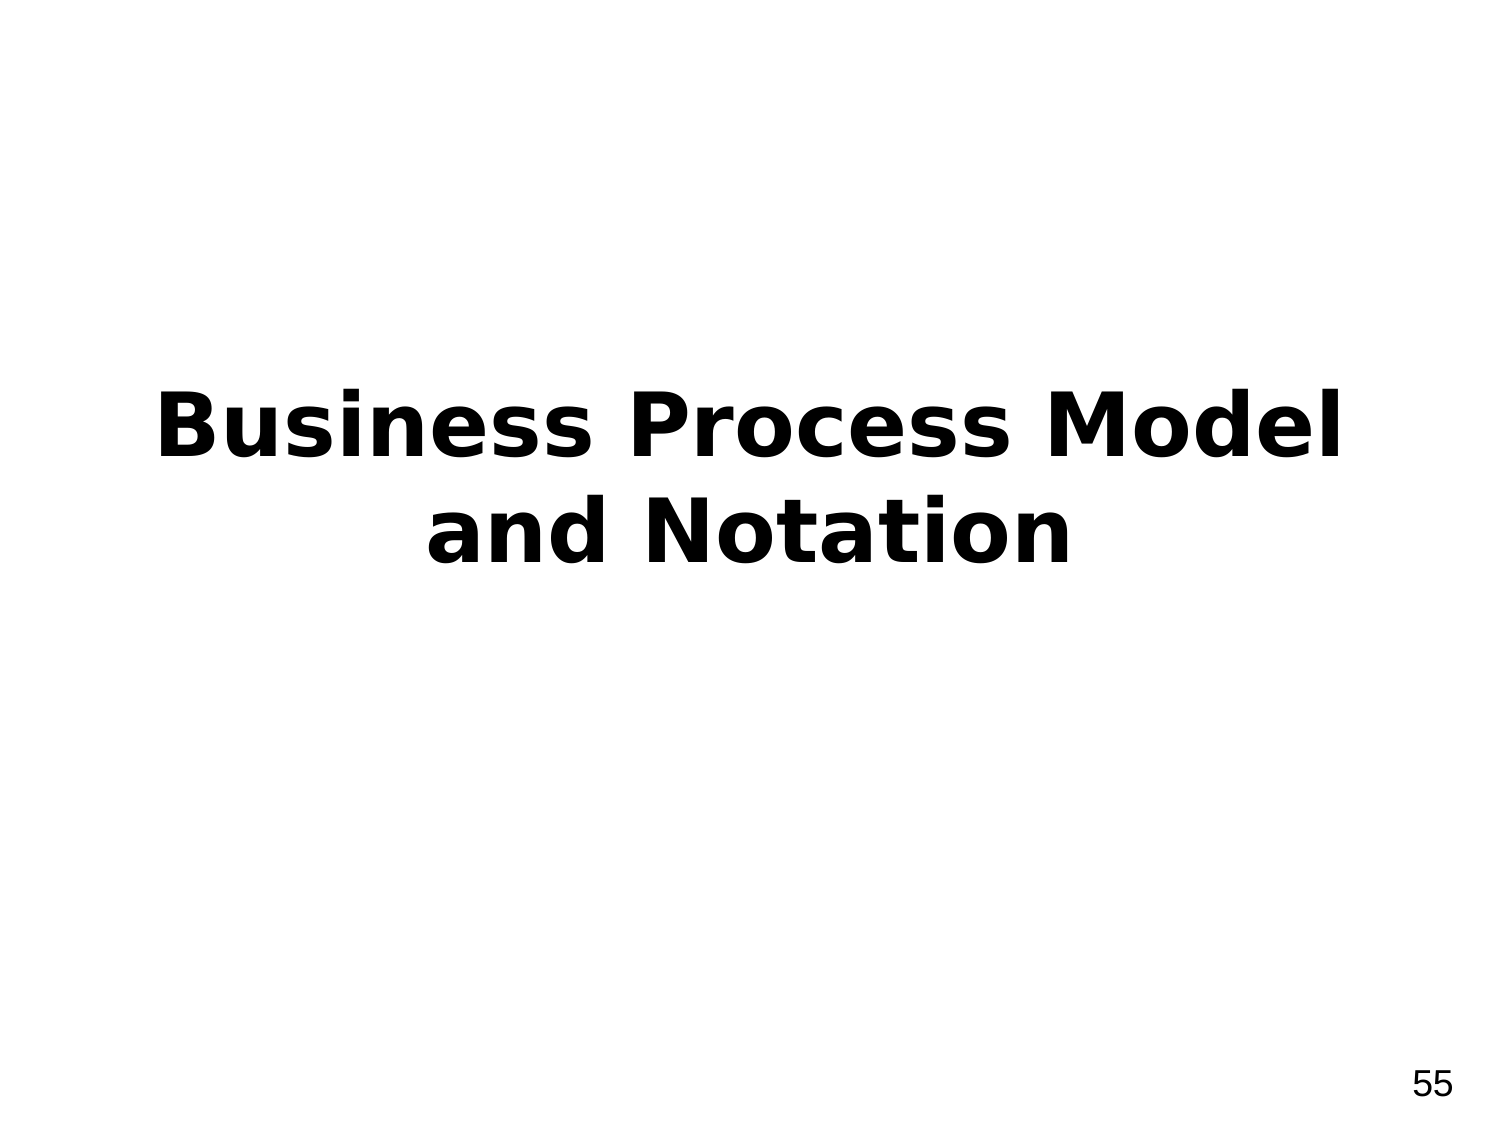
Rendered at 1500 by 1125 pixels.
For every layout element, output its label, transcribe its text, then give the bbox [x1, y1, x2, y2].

title Business Process Model and Notation [75, 380, 1425, 568]
